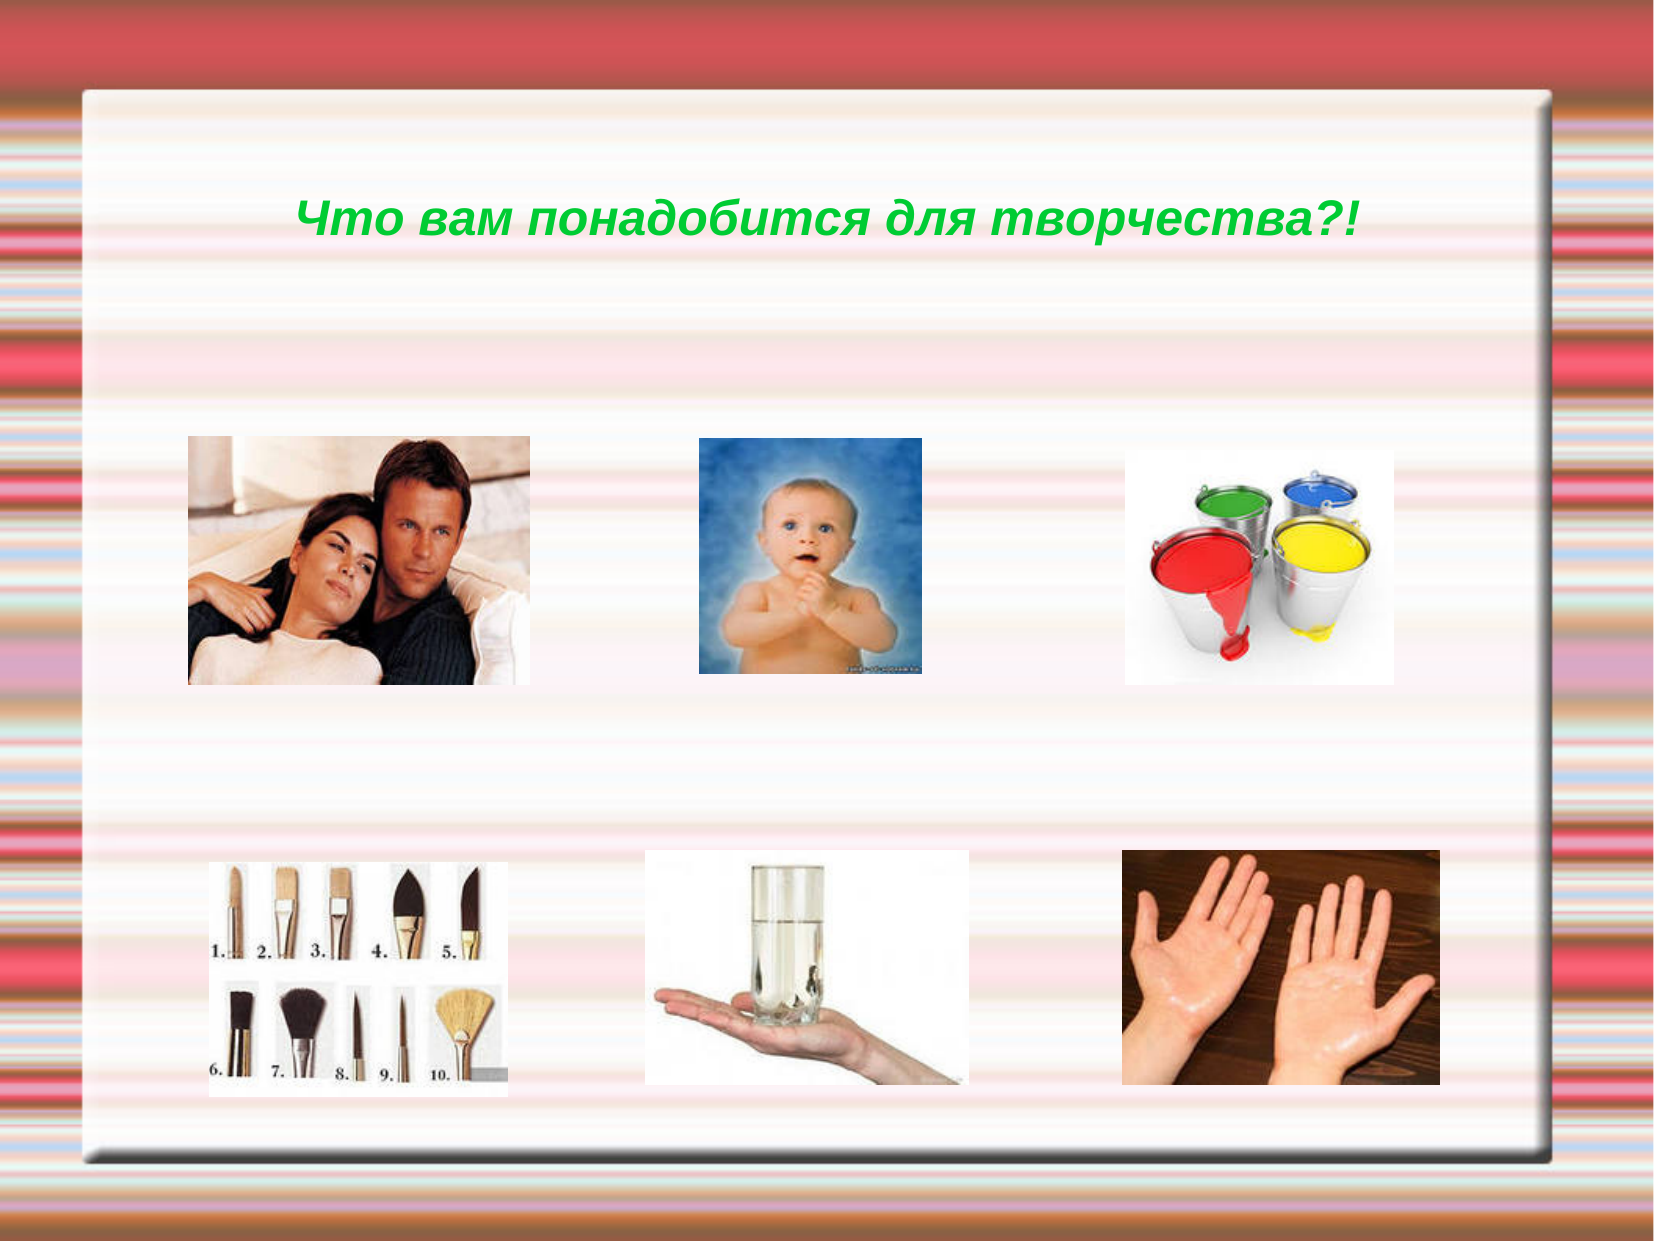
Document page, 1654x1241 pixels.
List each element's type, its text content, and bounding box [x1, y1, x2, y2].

picture [0, 0, 1654, 1241]
title Что вам понадобится для творчества?! [121, 114, 1534, 322]
